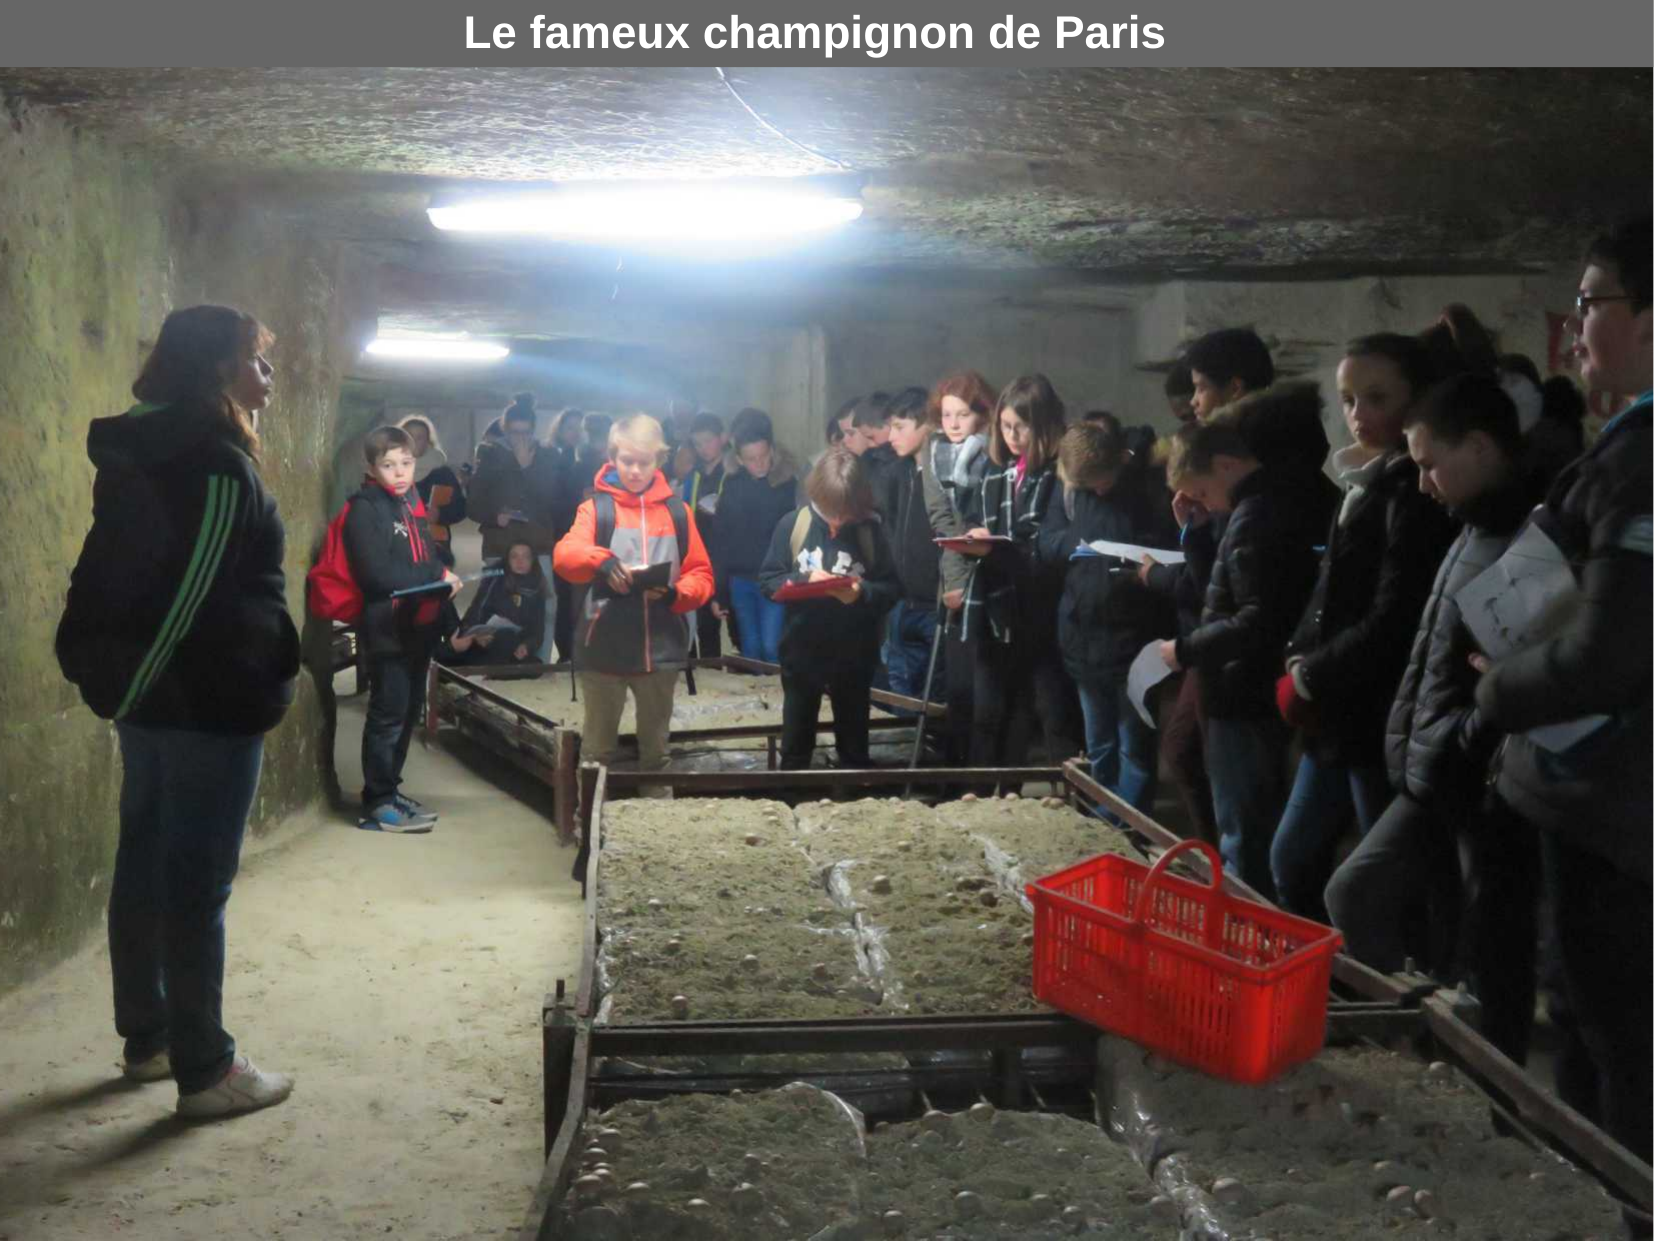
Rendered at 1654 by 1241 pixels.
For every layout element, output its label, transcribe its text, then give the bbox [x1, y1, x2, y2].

picture [0, 68, 1654, 1241]
text_box Le fameux champignon de Paris [0, 0, 1654, 68]
